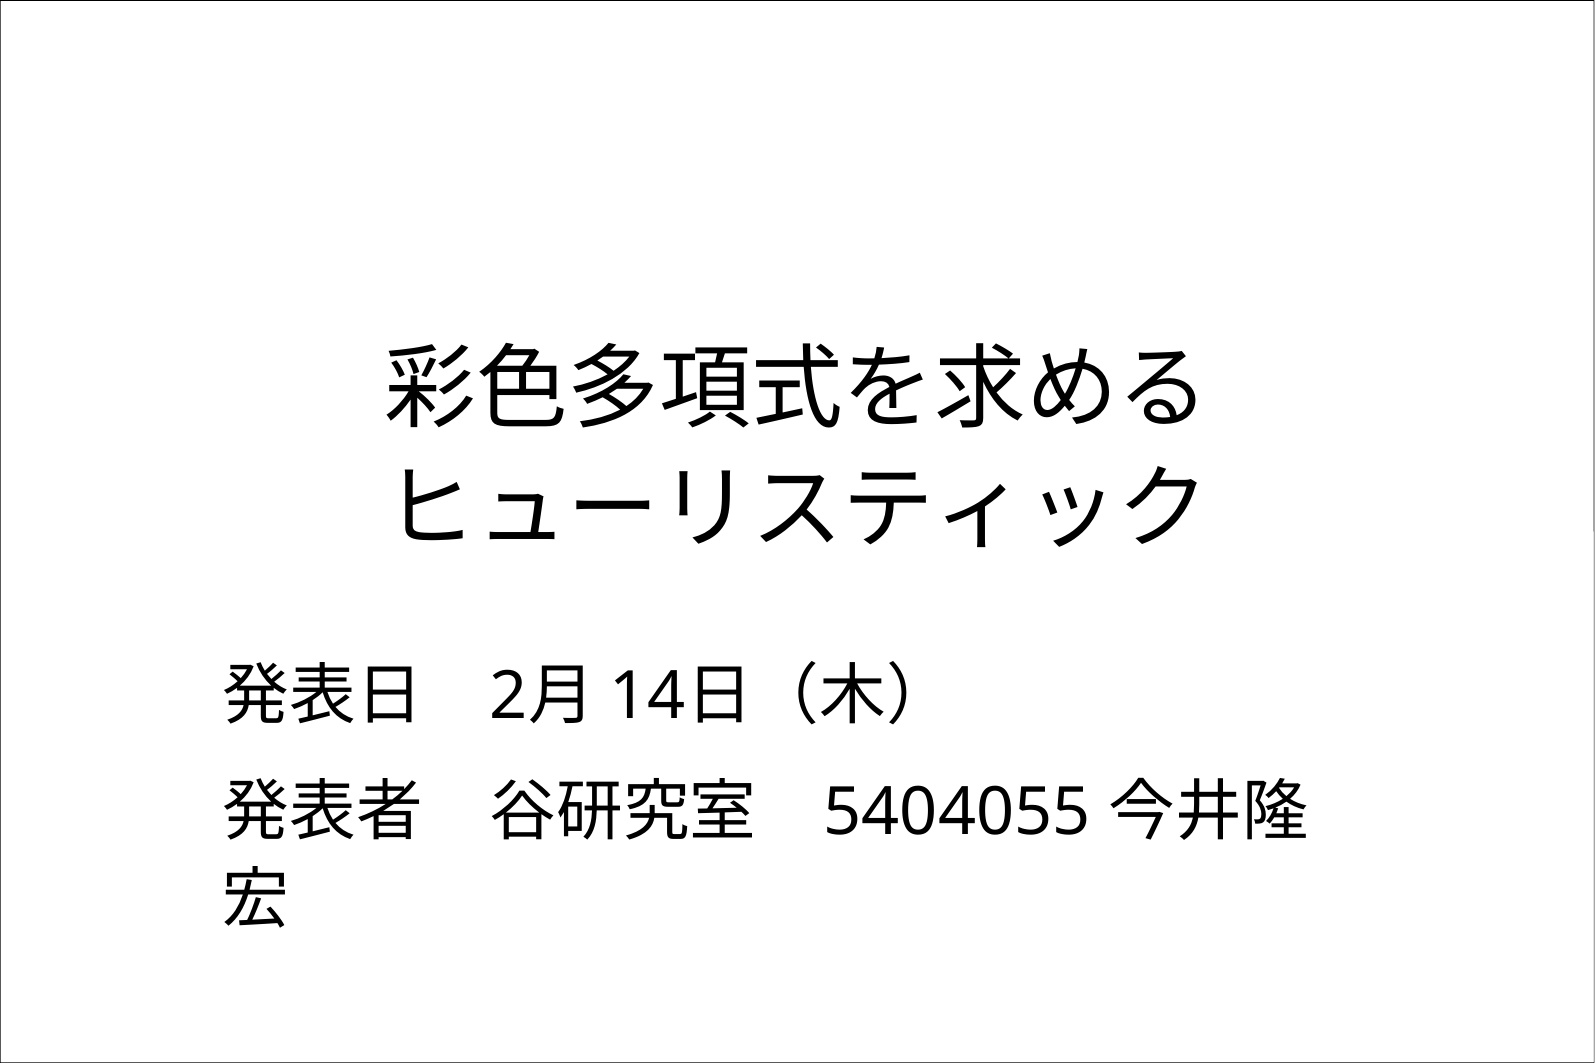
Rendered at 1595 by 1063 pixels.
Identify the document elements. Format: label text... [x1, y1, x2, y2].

text_box 彩色多項式を求める ヒューリスティック [119, 295, 1476, 593]
text_box 発表日 2月 14日（木） 発表者 谷研究室 5404055 今井隆宏 [222, 648, 1372, 921]
